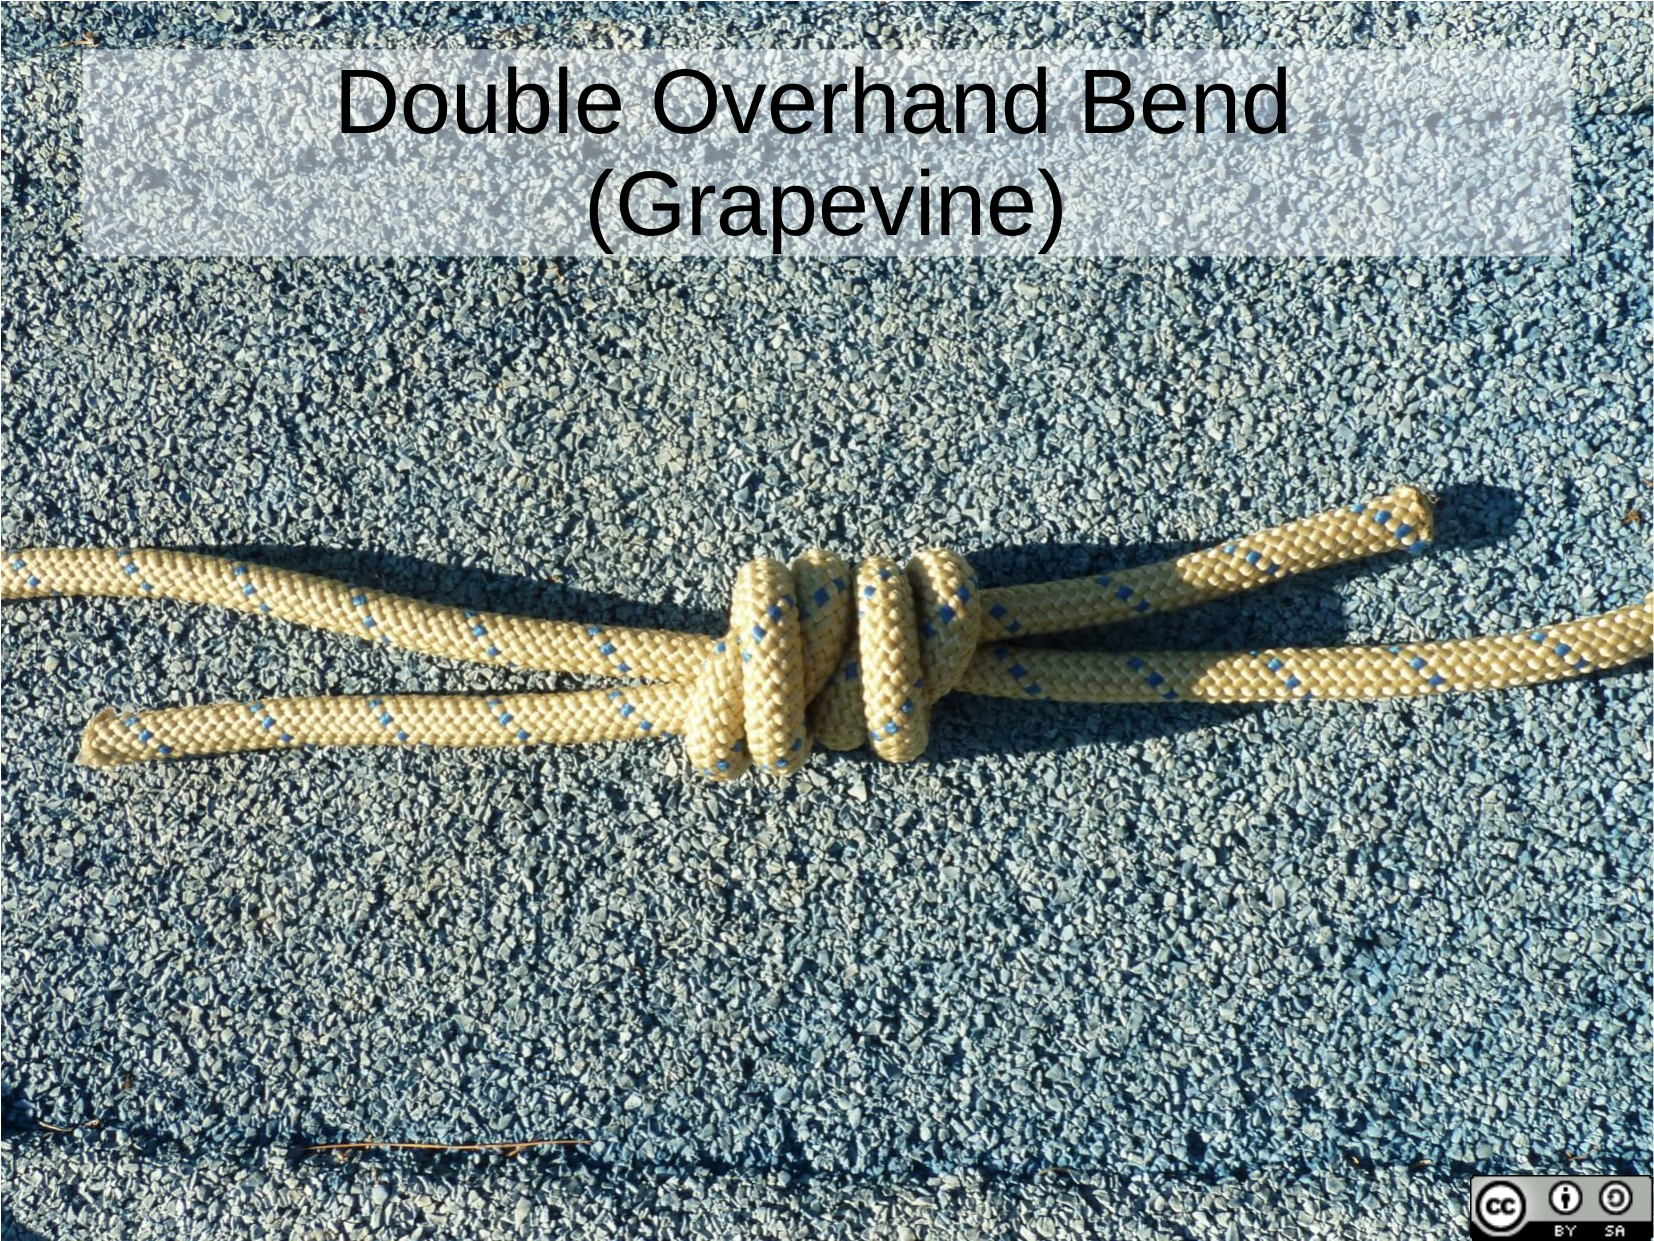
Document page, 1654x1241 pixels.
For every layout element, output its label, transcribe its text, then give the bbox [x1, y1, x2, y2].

picture [1, 1, 1654, 1241]
title Double Overhand Bend (Grapevine) [82, 49, 1571, 257]
